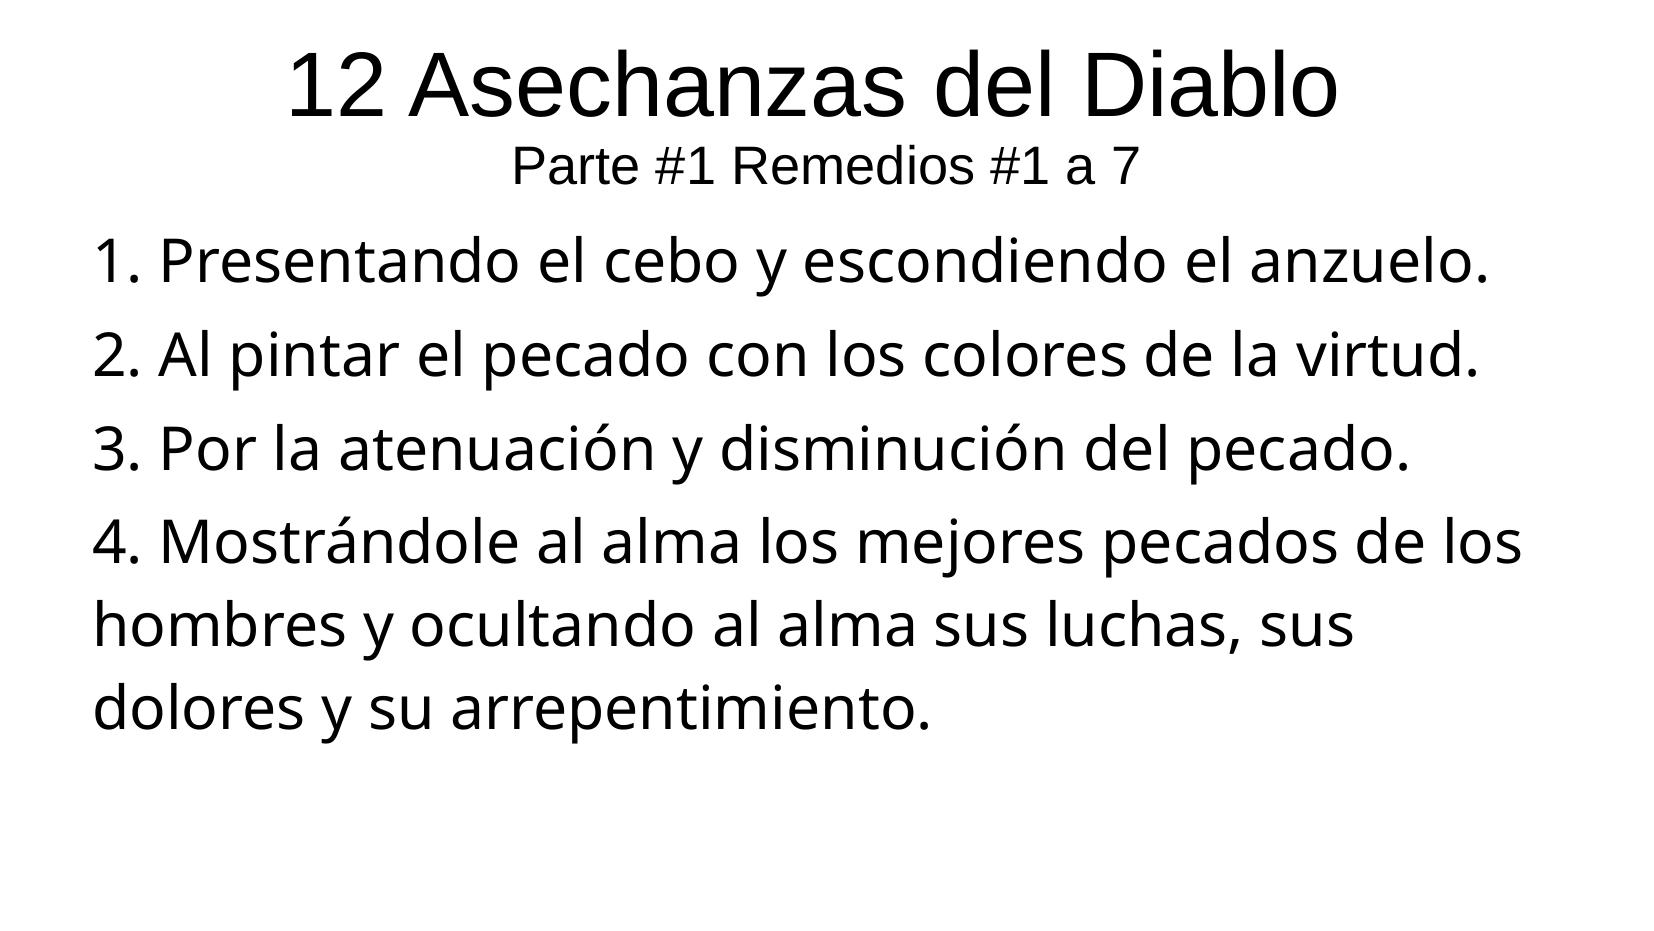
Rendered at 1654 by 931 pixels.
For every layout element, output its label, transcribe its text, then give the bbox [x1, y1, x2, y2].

title 12 Asechanzas del Diablo Parte #1 Remedios #1 a 7 [82, 33, 1571, 197]
list 1. Presentando el cebo y escondiendo el anzuelo. 2. Al pintar el pecado con los colores de la virtud. 3. Por la atenuación y disminución del pecado. 4. Mostrándole al alma los mejores pecados de los hombres y ocultando al alma sus luchas, sus dolores y su arrepentimiento. [82, 217, 1571, 758]
